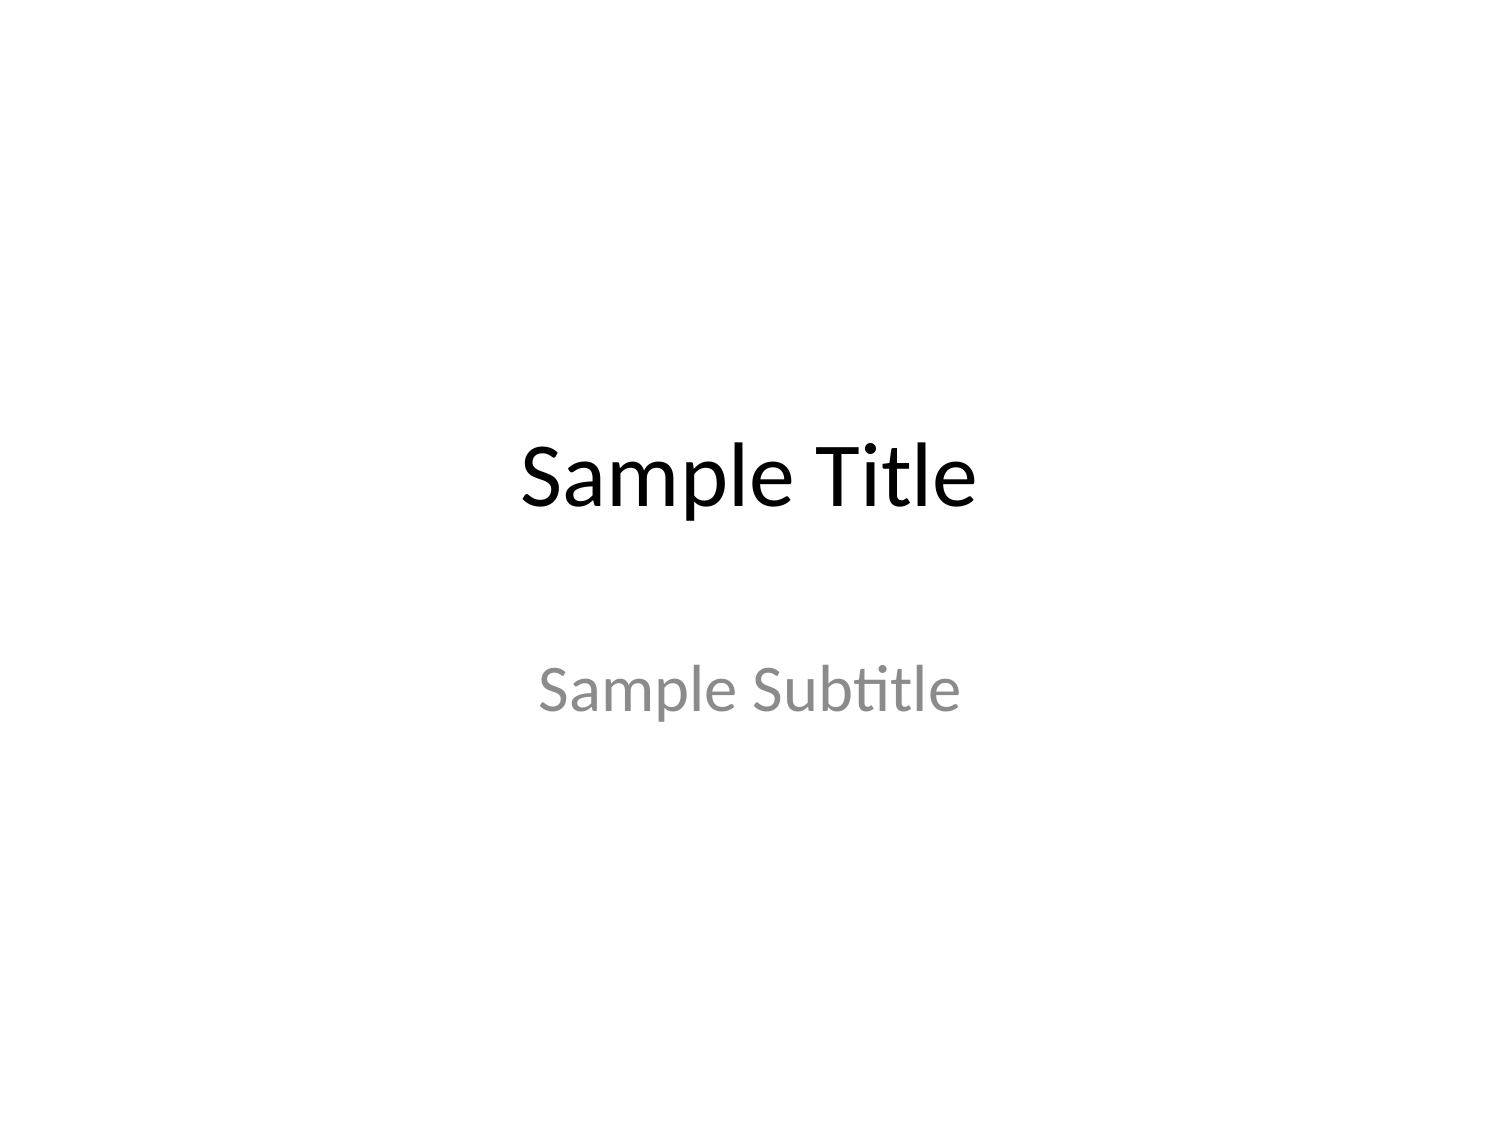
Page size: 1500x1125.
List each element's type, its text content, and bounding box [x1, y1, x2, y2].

subtitle Sample Subtitle [225, 637, 1275, 925]
title Sample Title [112, 349, 1388, 591]
